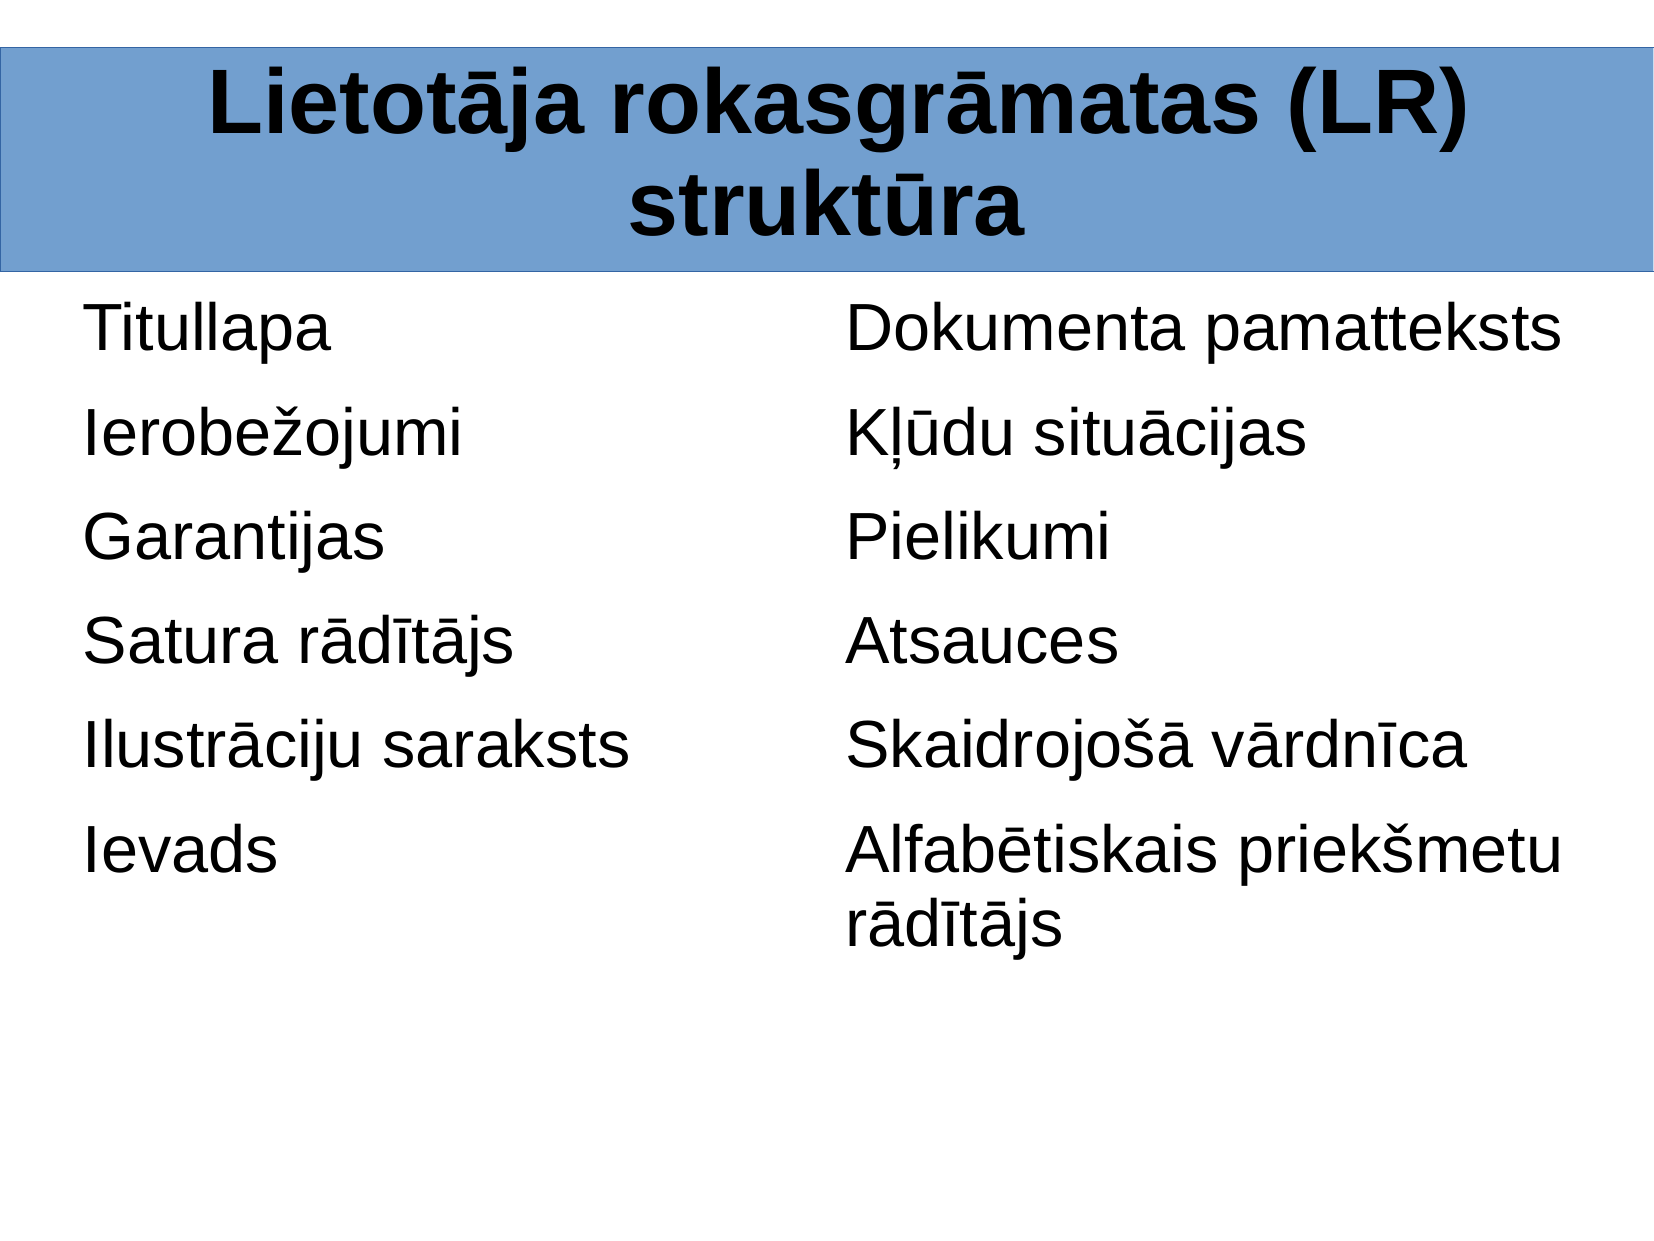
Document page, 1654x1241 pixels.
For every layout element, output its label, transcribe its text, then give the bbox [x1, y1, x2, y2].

text_box [0, 47, 1654, 272]
list Titullapa Ierobežojumi Garantijas Satura rādītājs Ilustrāciju saraksts Ievads [82, 290, 809, 1010]
list Dokumenta pamatteksts Kļūdu situācijas Pielikumi Atsauces Skaidrojošā vārdnī­ca Alfabētiskais priekšmetu rādītājs [845, 290, 1572, 1010]
title Lietotāja rokasgrāmatas (LR) struktūra [82, 49, 1571, 257]
